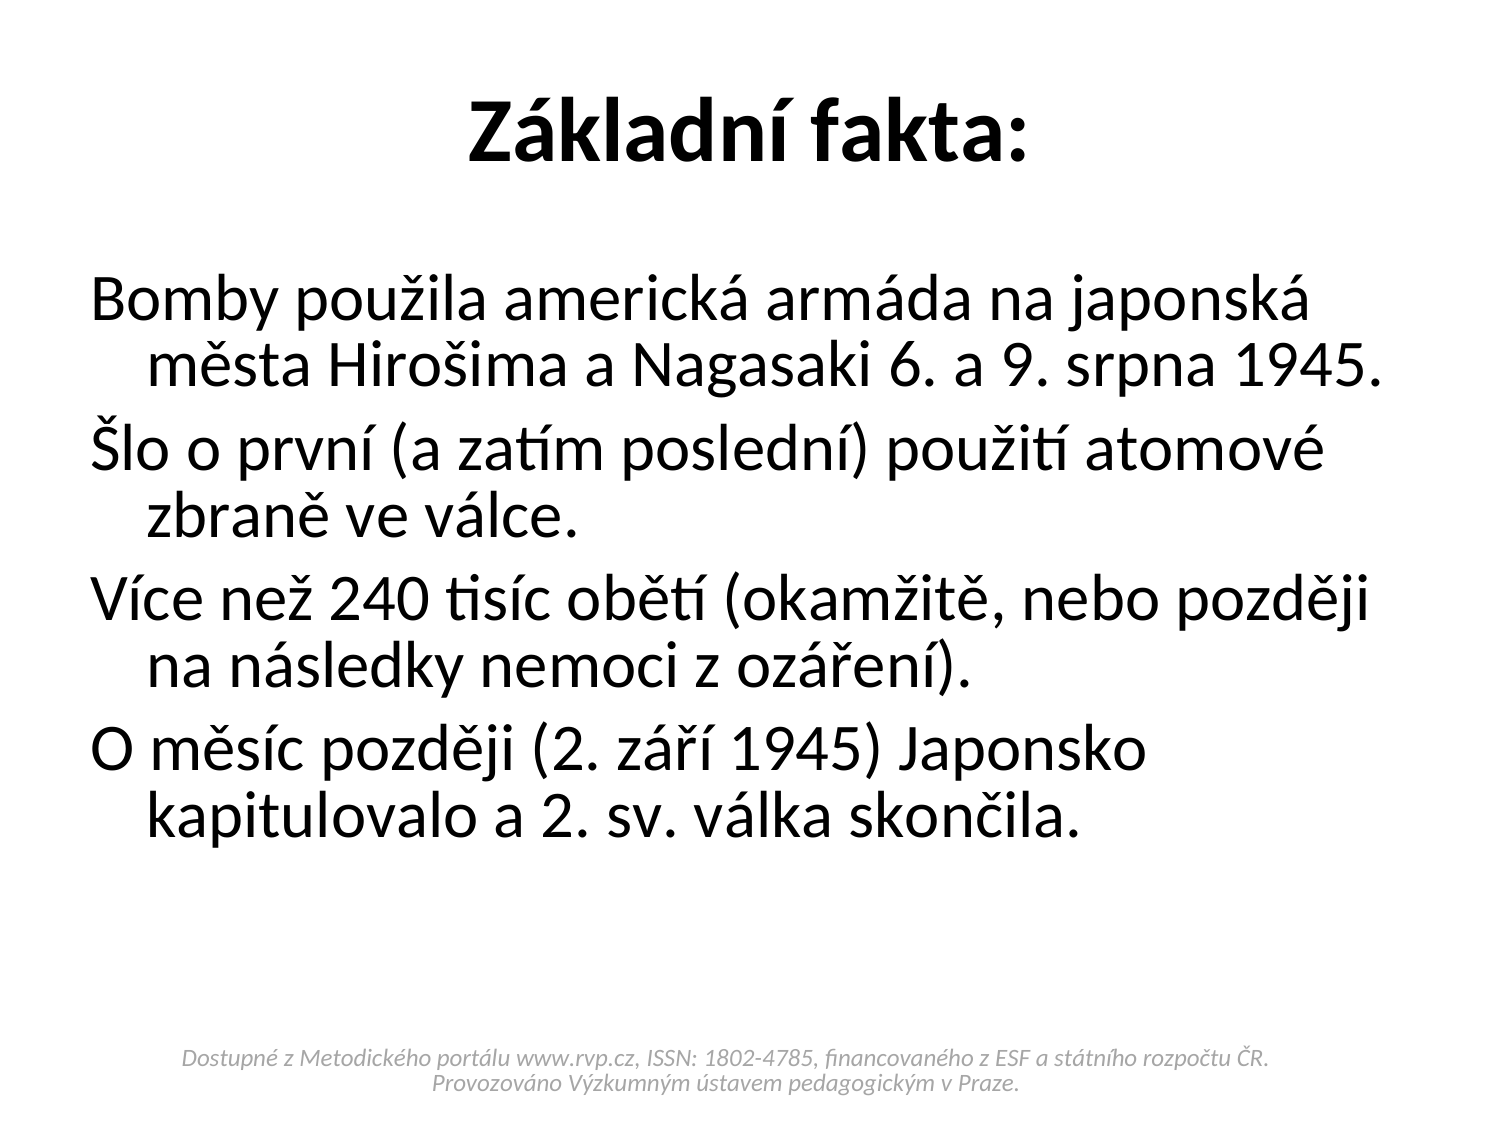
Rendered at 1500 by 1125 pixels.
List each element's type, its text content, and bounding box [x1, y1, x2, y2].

text_box Dostupné z Metodického portálu www.rvp.cz, ISSN: 1802-4785, financovaného z ESF a státního rozpočtu ČR. Provozováno Výzkumným ústavem pedagogickým v Praze. [105, 1042, 1348, 1103]
list Bomby použila americká armáda na japonská města Hirošima a Nagasaki 6. a 9. srpna 1945. Šlo o první (a zatím poslední) použití atomové zbraně ve válce. Více než 240 tisíc obětí (okamžitě, nebo později na následky nemoci z ozáření). O měsíc později (2. září 1945) Japonsko kapitulovalo a 2. sv. válka skončila. [75, 262, 1426, 1006]
title Základní fakta: [75, 45, 1426, 233]
